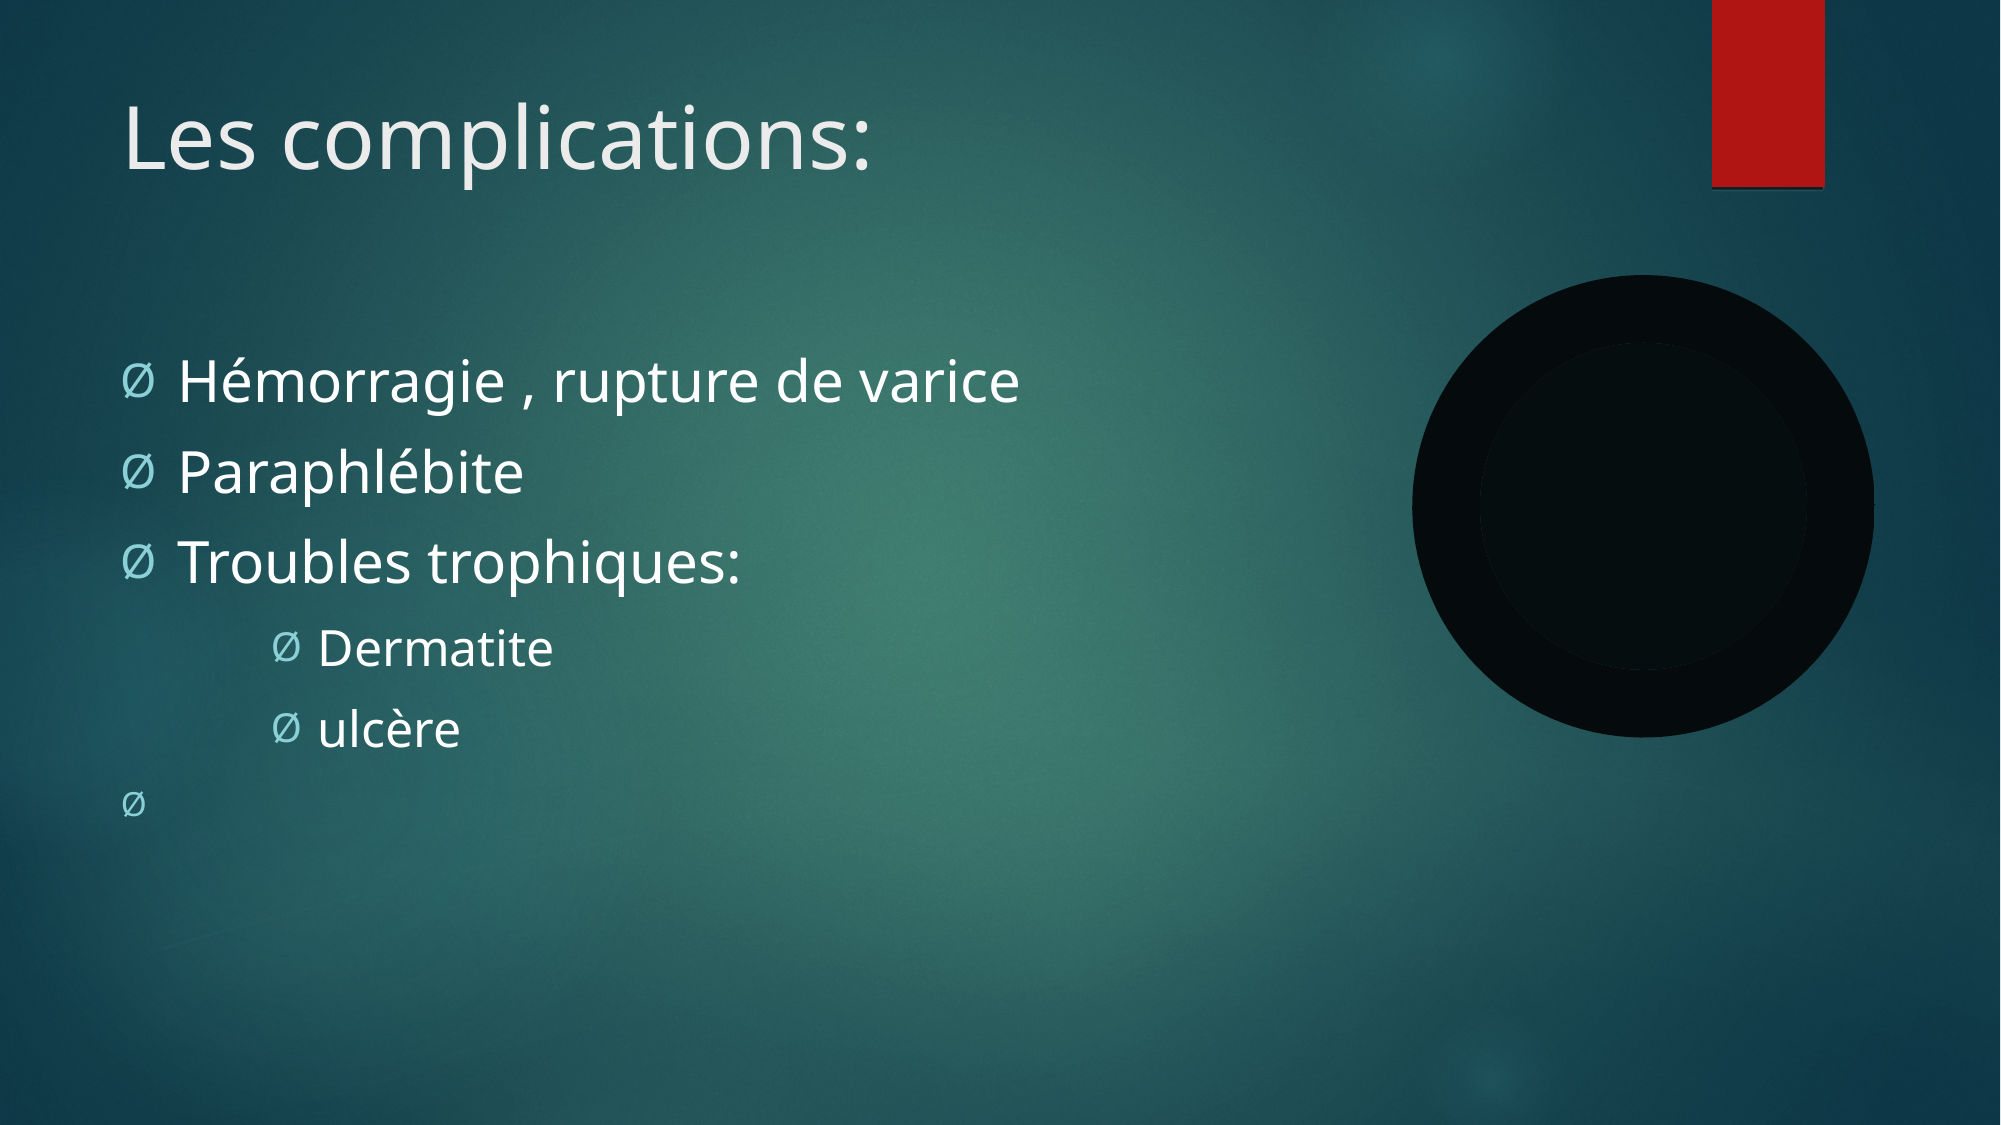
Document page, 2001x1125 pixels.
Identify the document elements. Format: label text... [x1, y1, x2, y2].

list Hémorragie , rupture de varice Paraphlébite Troubles trophiques: Dermatite ulcère [105, 336, 1649, 1026]
title Les complications: [106, 74, 1649, 305]
